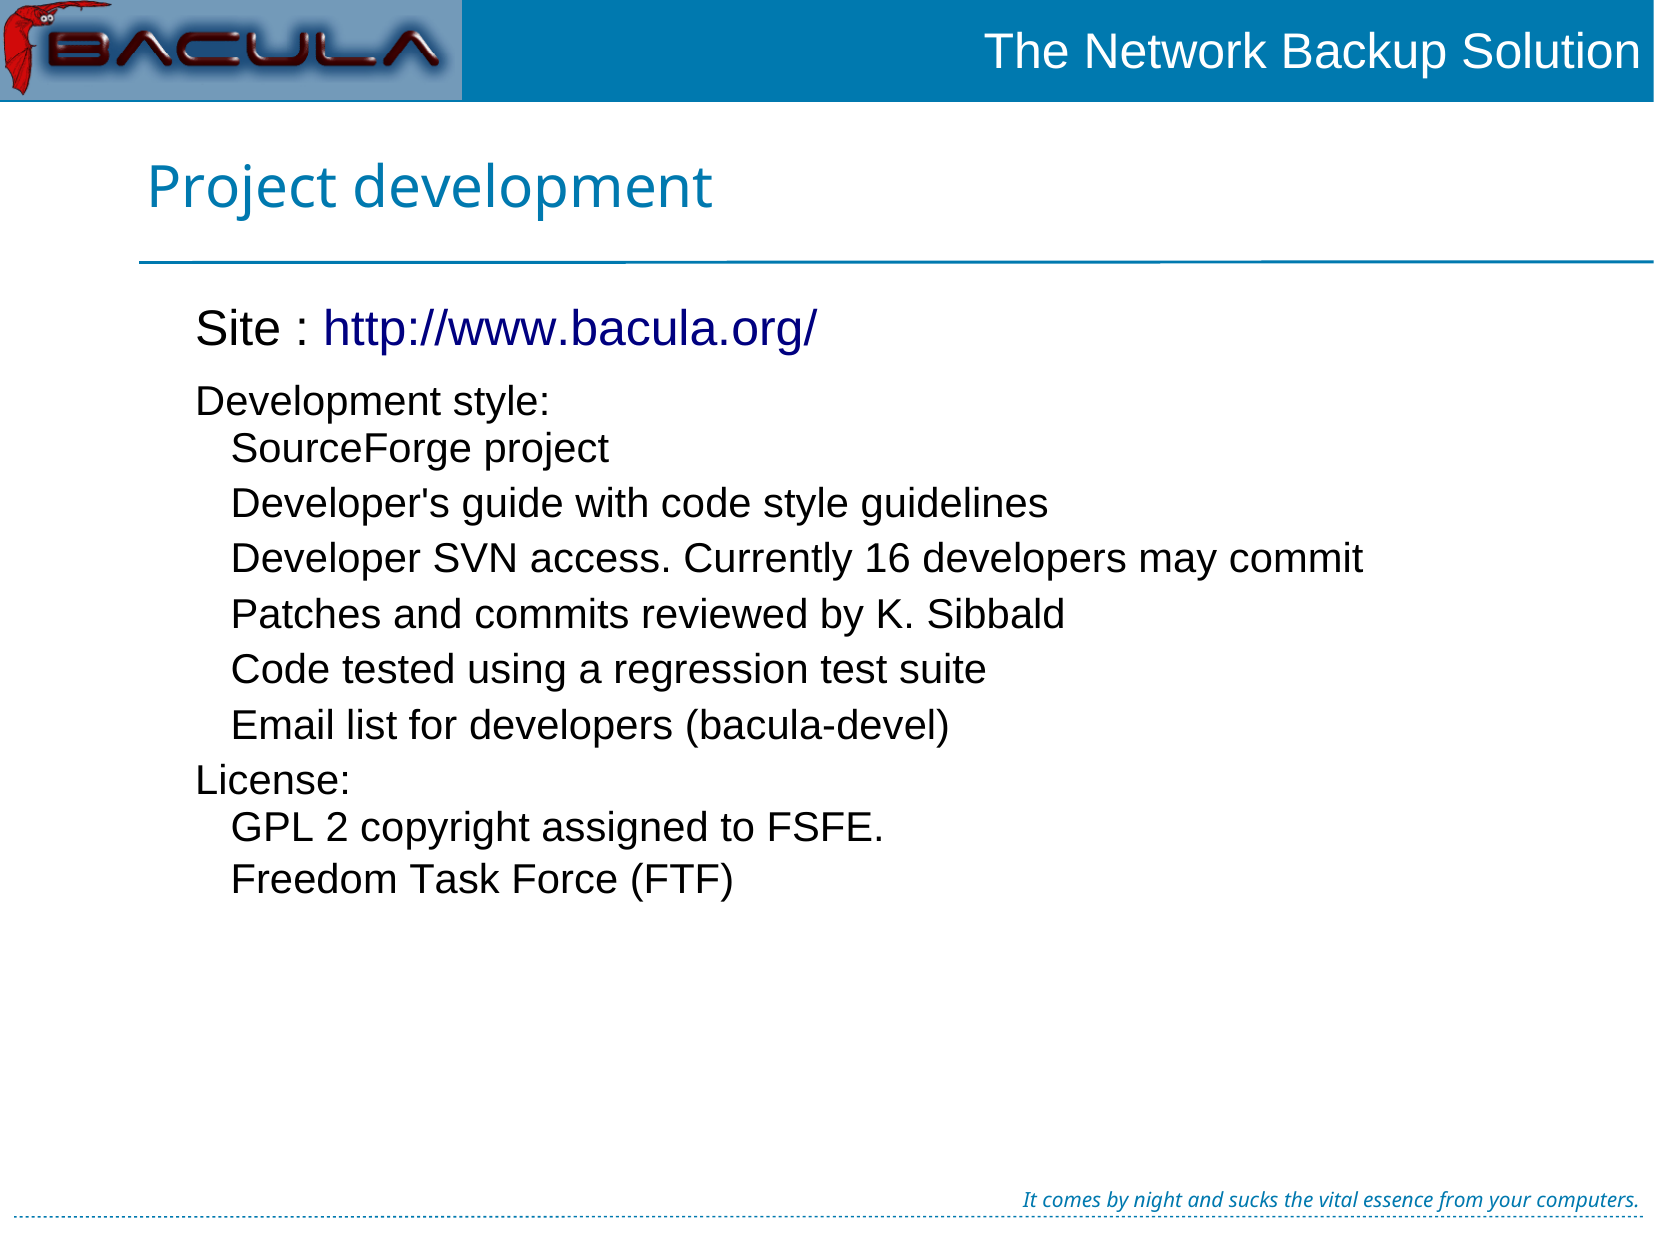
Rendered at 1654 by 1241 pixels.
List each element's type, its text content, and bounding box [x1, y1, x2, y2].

list Site : http://www.bacula.org/ Development style: SourceForge project Developer's guide with code style guidelines Developer SVN access. Currently 16 developers may commit Patches and commits reviewed by K. Sibbald Code tested using a regression test suite Email list for developers (bacula-devel) License: GPL 2 copyright assigned to FSFE. Freedom Task Force (FTF) [136, 300, 1538, 1175]
picture [0, 0, 461, 99]
title Project development [146, 120, 1498, 226]
